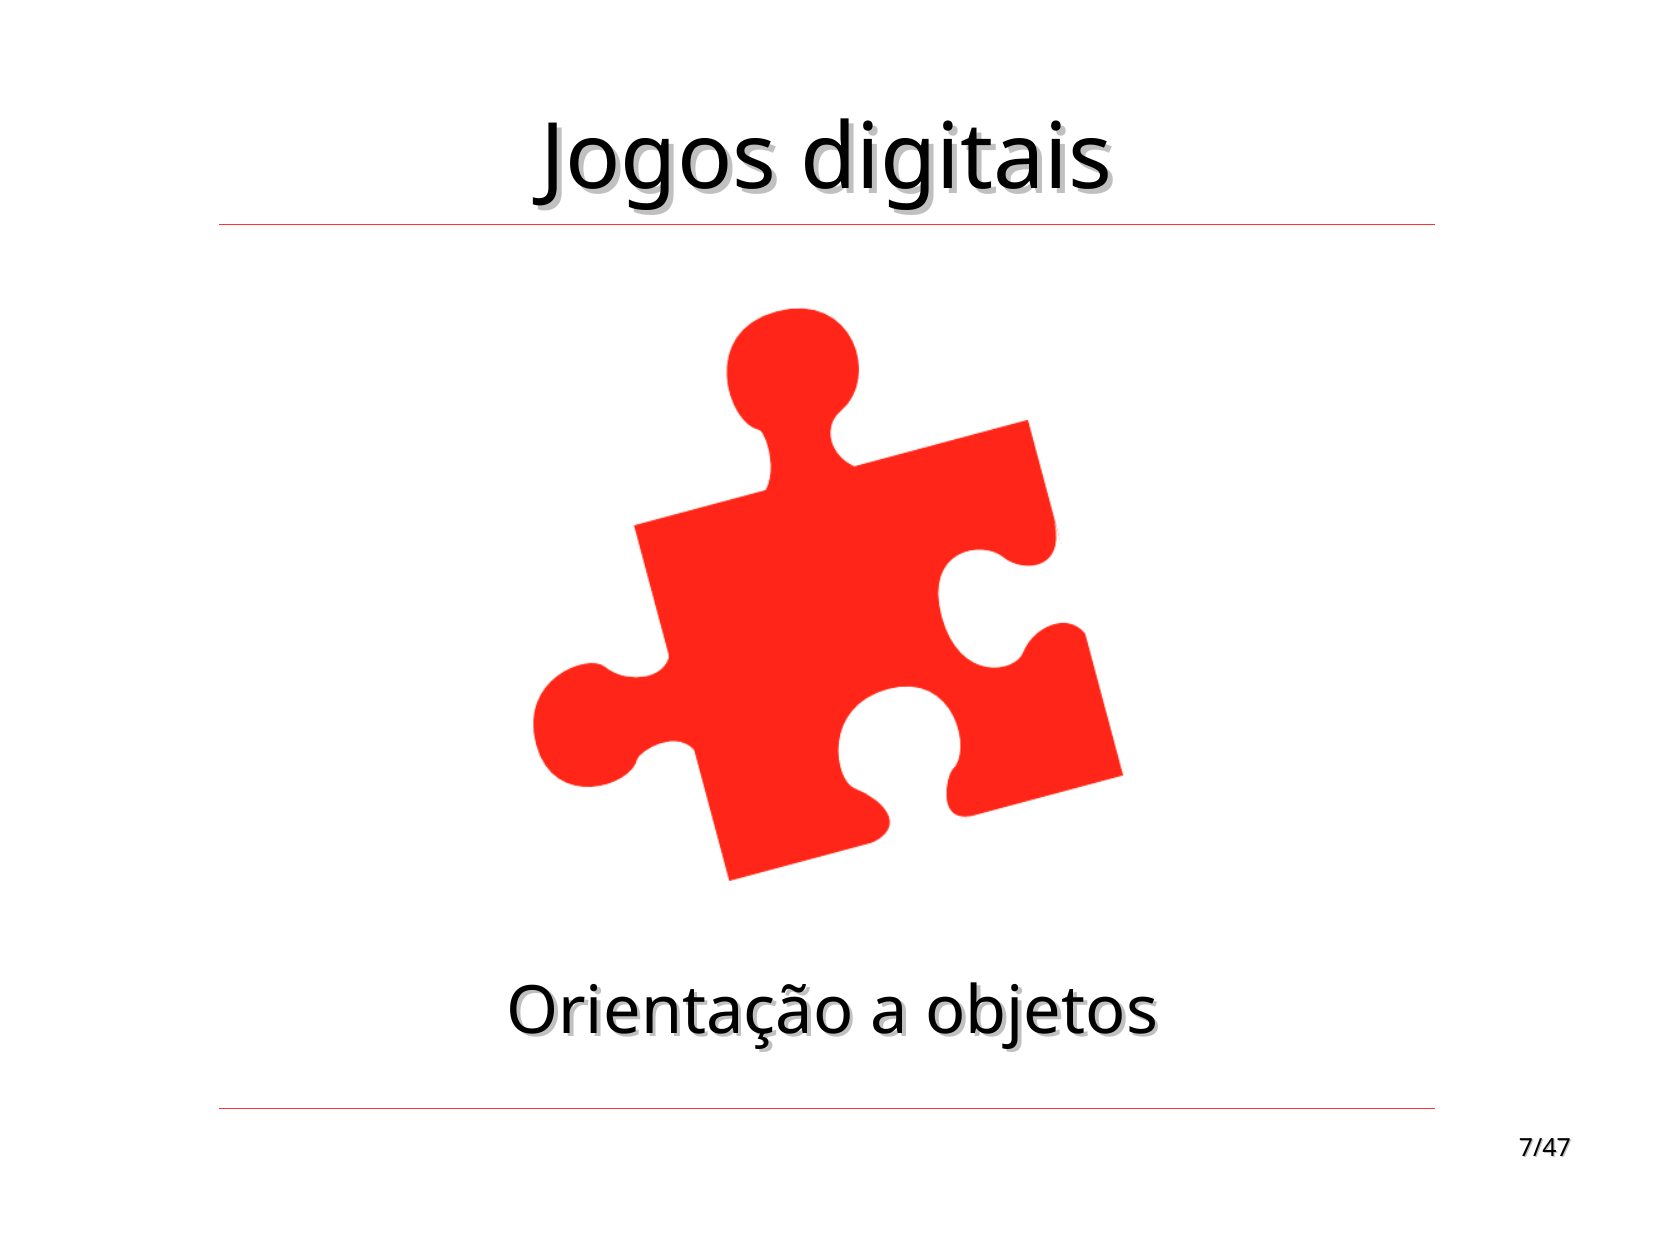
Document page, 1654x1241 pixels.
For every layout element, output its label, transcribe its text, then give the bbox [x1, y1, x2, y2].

text_box Orientação a objetos [363, 954, 1303, 1055]
picture [506, 275, 1147, 916]
title Jogos digitais [82, 49, 1571, 257]
